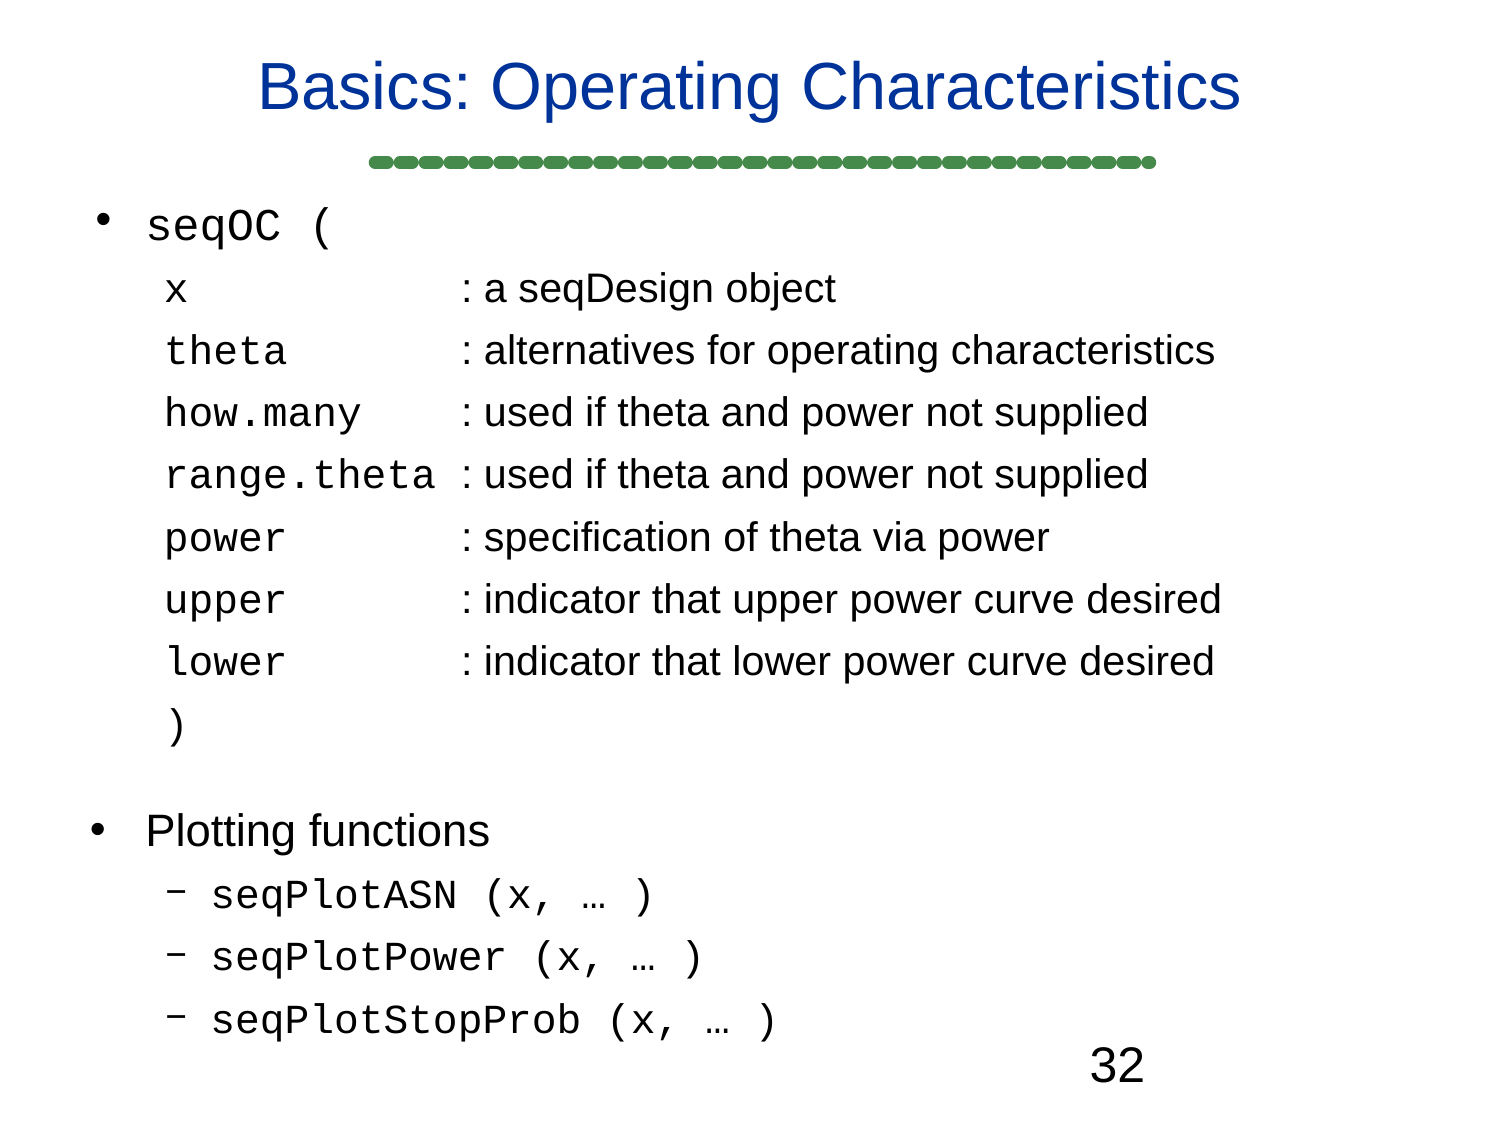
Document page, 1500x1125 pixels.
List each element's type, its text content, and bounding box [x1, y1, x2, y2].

list seqOC ( x : a seqDesign object theta : alternatives for operating characteristics how.many : used if theta and power not supplied range.theta : used if theta and power not supplied power : specification of theta via power upper : indicator that upper power curve desired lower : indicator that lower power curve desired ) Plotting functions seqPlotASN (x, … ) seqPlotPower (x, … ) seqPlotStopProb (x, … ) [75, 187, 1426, 1050]
title Basics: Operating Characteristics [37, 24, 1463, 141]
